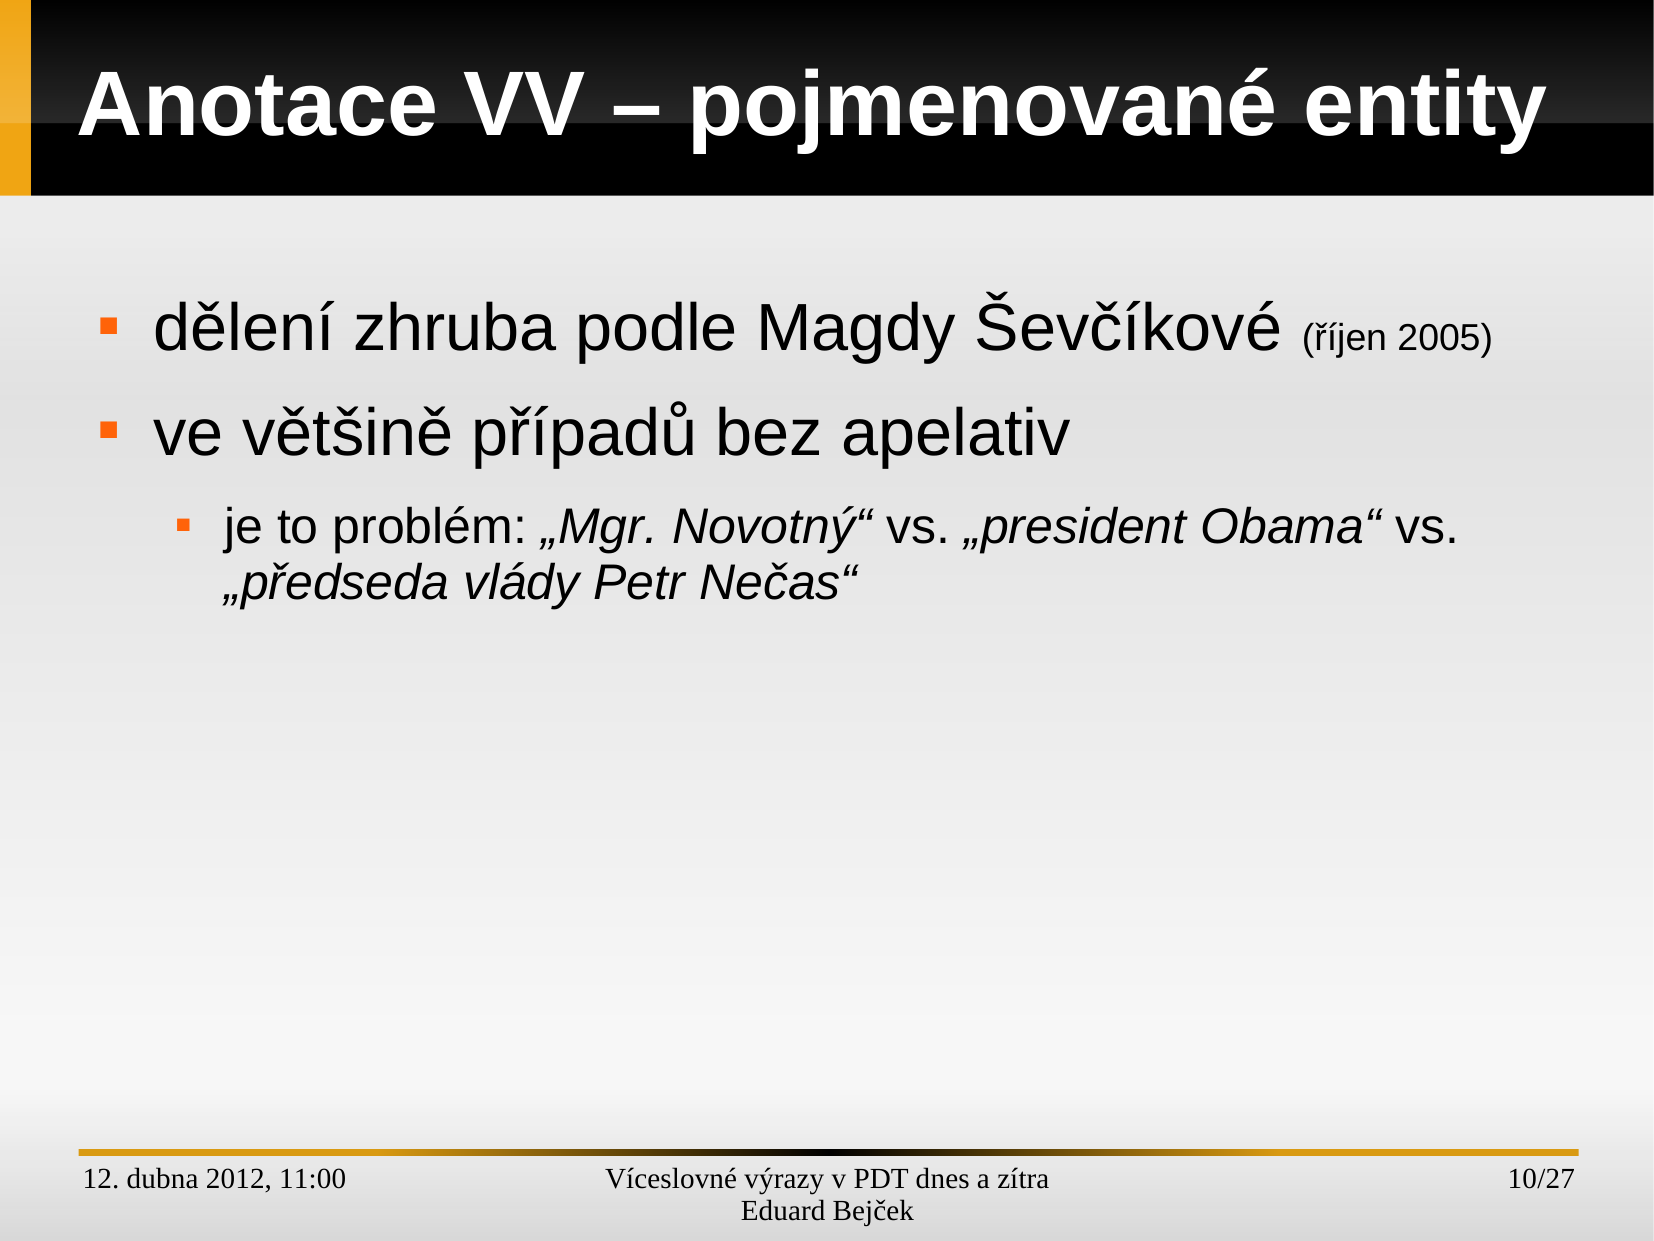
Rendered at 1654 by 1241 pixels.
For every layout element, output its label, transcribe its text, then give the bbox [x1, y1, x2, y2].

picture [0, 0, 1654, 1241]
list dělení zhruba podle Magdy Ševčíkové (říjen 2005) ve většině případů bez apelativ je to problém: „Mgr. Novotný“ vs. „president Obama“ vs. „předseda vlády Petr Nečas“ [82, 290, 1571, 1094]
title Anotace VV – pojmenované entity [76, 7, 1565, 200]
